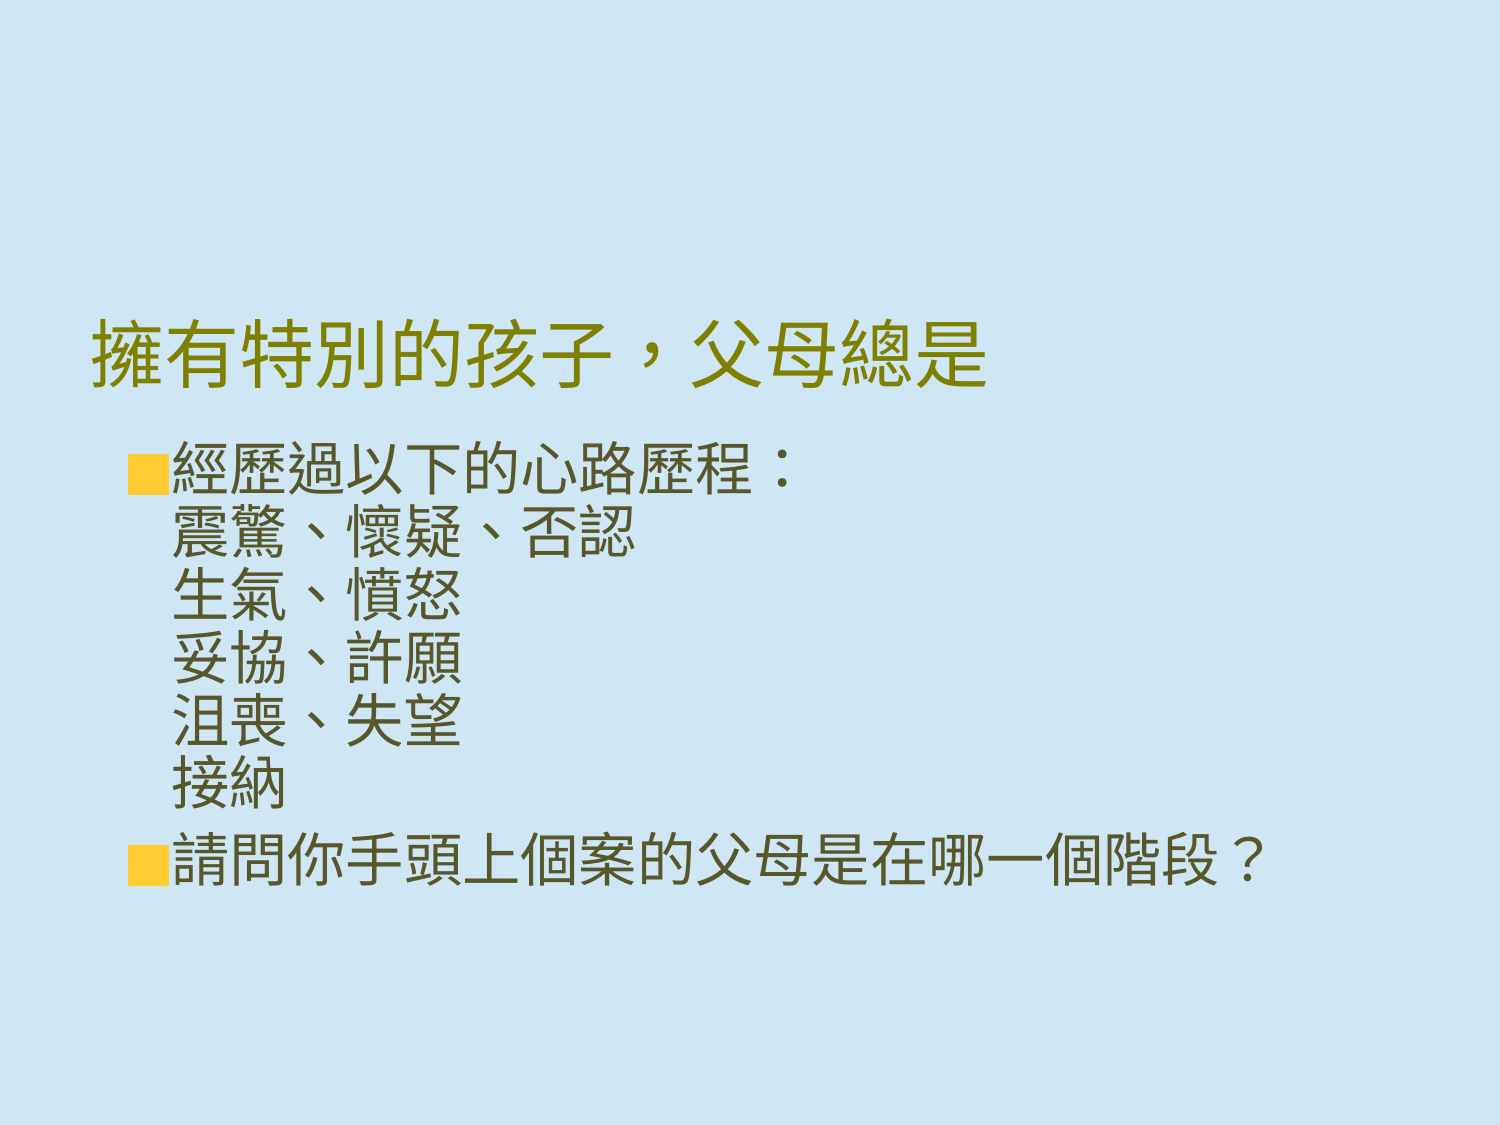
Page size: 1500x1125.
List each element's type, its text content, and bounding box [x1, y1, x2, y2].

list 經歷過以下的心路歷程： 震驚、懷疑、否認 生氣、憤怒 妥協、許願 沮喪、失望 接納 請問你手頭上個案的父母是在哪一個階段？ [100, 432, 1388, 1049]
title 擁有特別的孩子，父母總是 [75, 299, 1438, 438]
